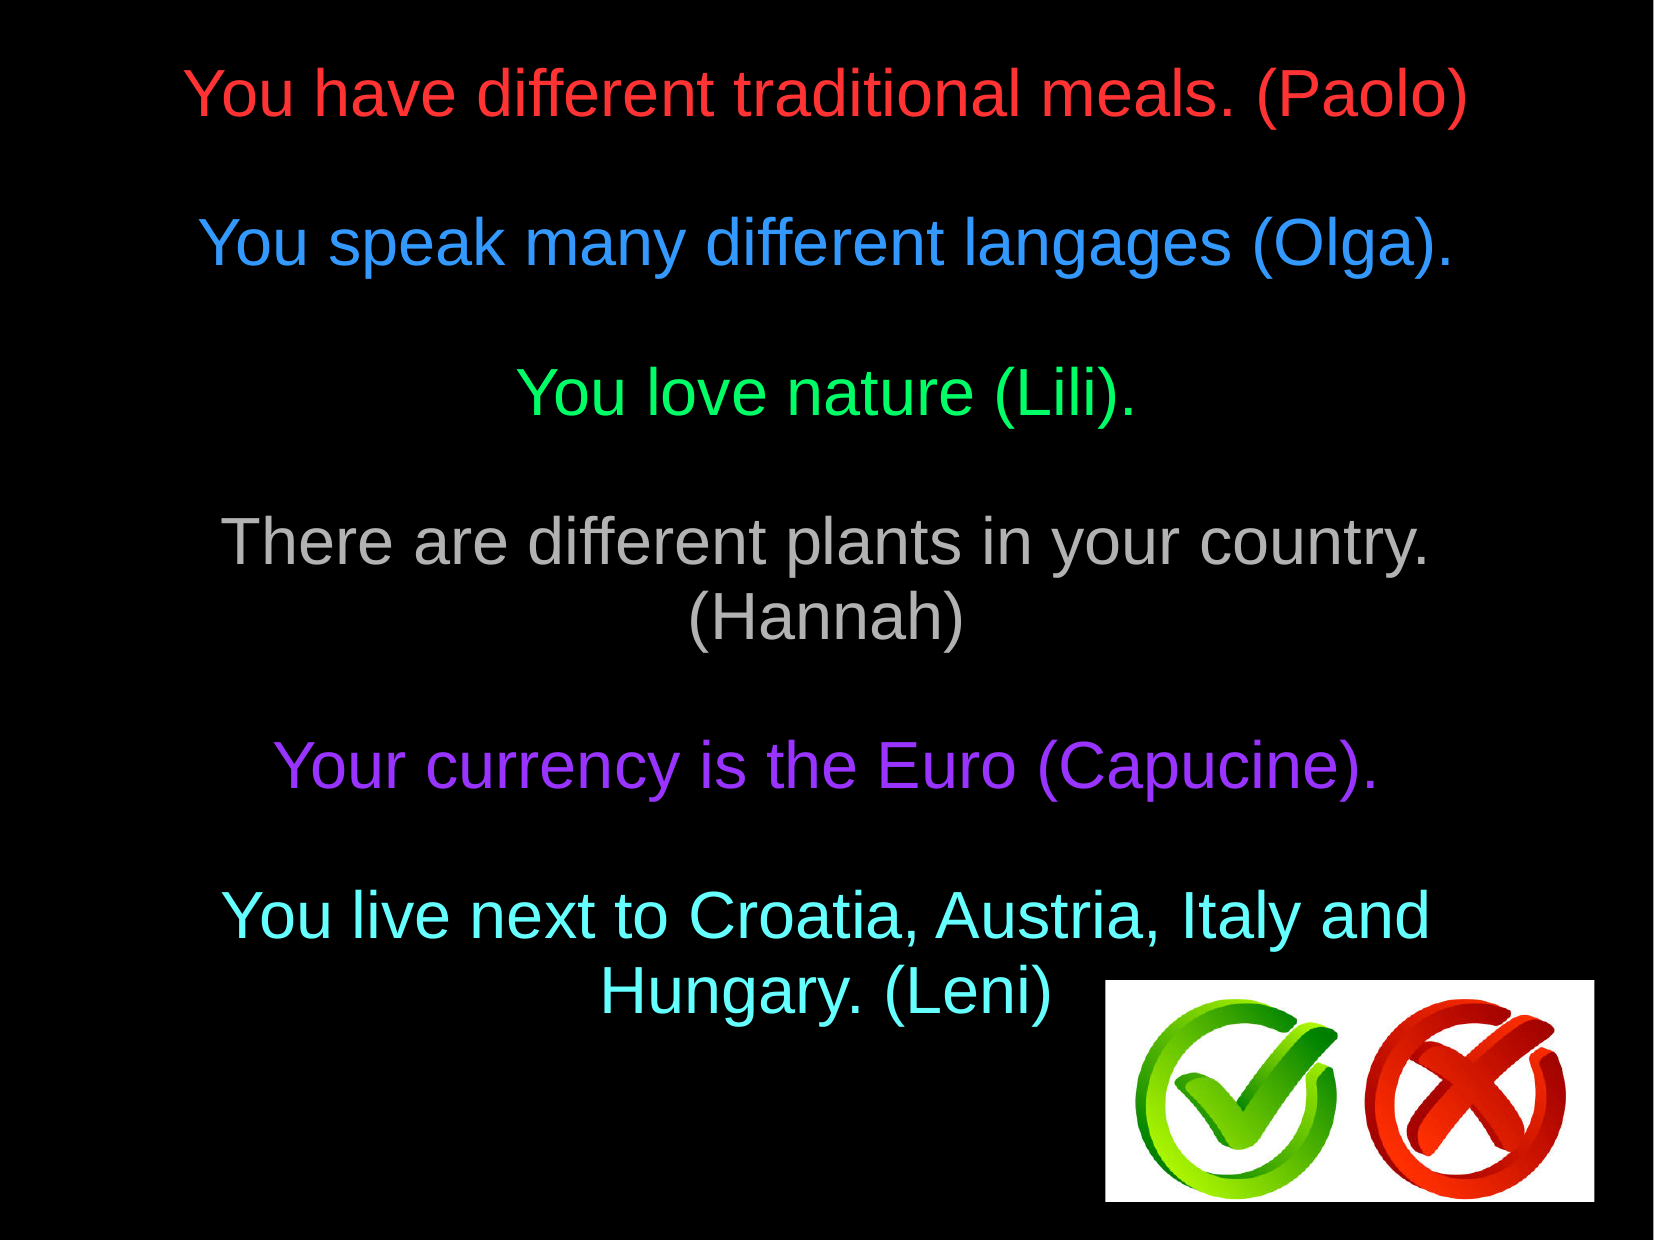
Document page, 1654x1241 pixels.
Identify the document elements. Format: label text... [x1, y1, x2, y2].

picture [1105, 980, 1595, 1202]
subtitle You have different traditional meals. (Paolo) You speak many different langages (Olga). You love nature (Lili). There are different plants in your country. (Hannah) Your currency is the Euro (Capucine). You live next to Croatia, Austria, Italy and Hungary. (Leni) [82, 0, 1571, 1241]
